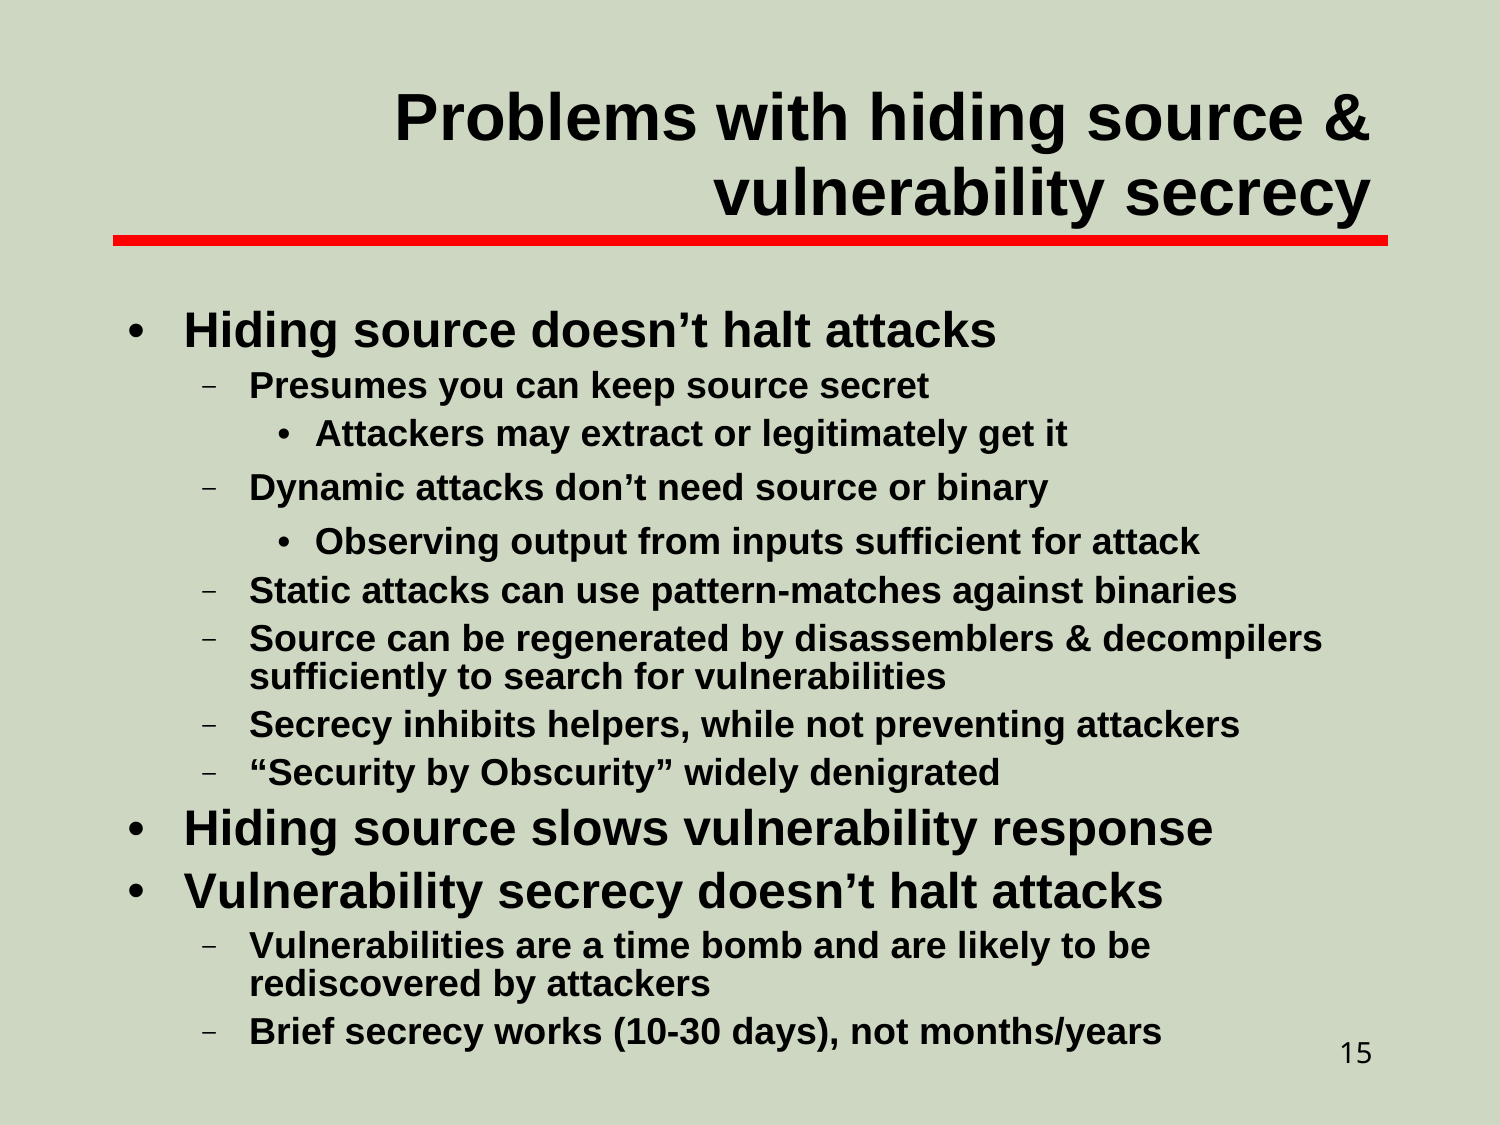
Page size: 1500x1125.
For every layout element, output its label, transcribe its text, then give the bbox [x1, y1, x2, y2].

title Problems with hiding source & vulnerability secrecy [337, 72, 1388, 238]
list Hiding source doesn’t halt attacks Presumes you can keep source secret Attackers may extract or legitimately get it Dynamic attacks don’t need source or binary Observing output from inputs sufficient for attack Static attacks can use pattern-matches against binaries Source can be regenerated by disassemblers & decompilers sufficiently to search for vulnerabilities Secrecy inhibits helpers, while not preventing attackers “Security by Obscurity” widely denigrated Hiding source slows vulnerability response Vulnerability secrecy doesn’t halt attacks Vulnerabilities are a time bomb and are likely to be rediscovered by attackers Brief secrecy works (10-30 days), not months/years [112, 299, 1388, 1083]
